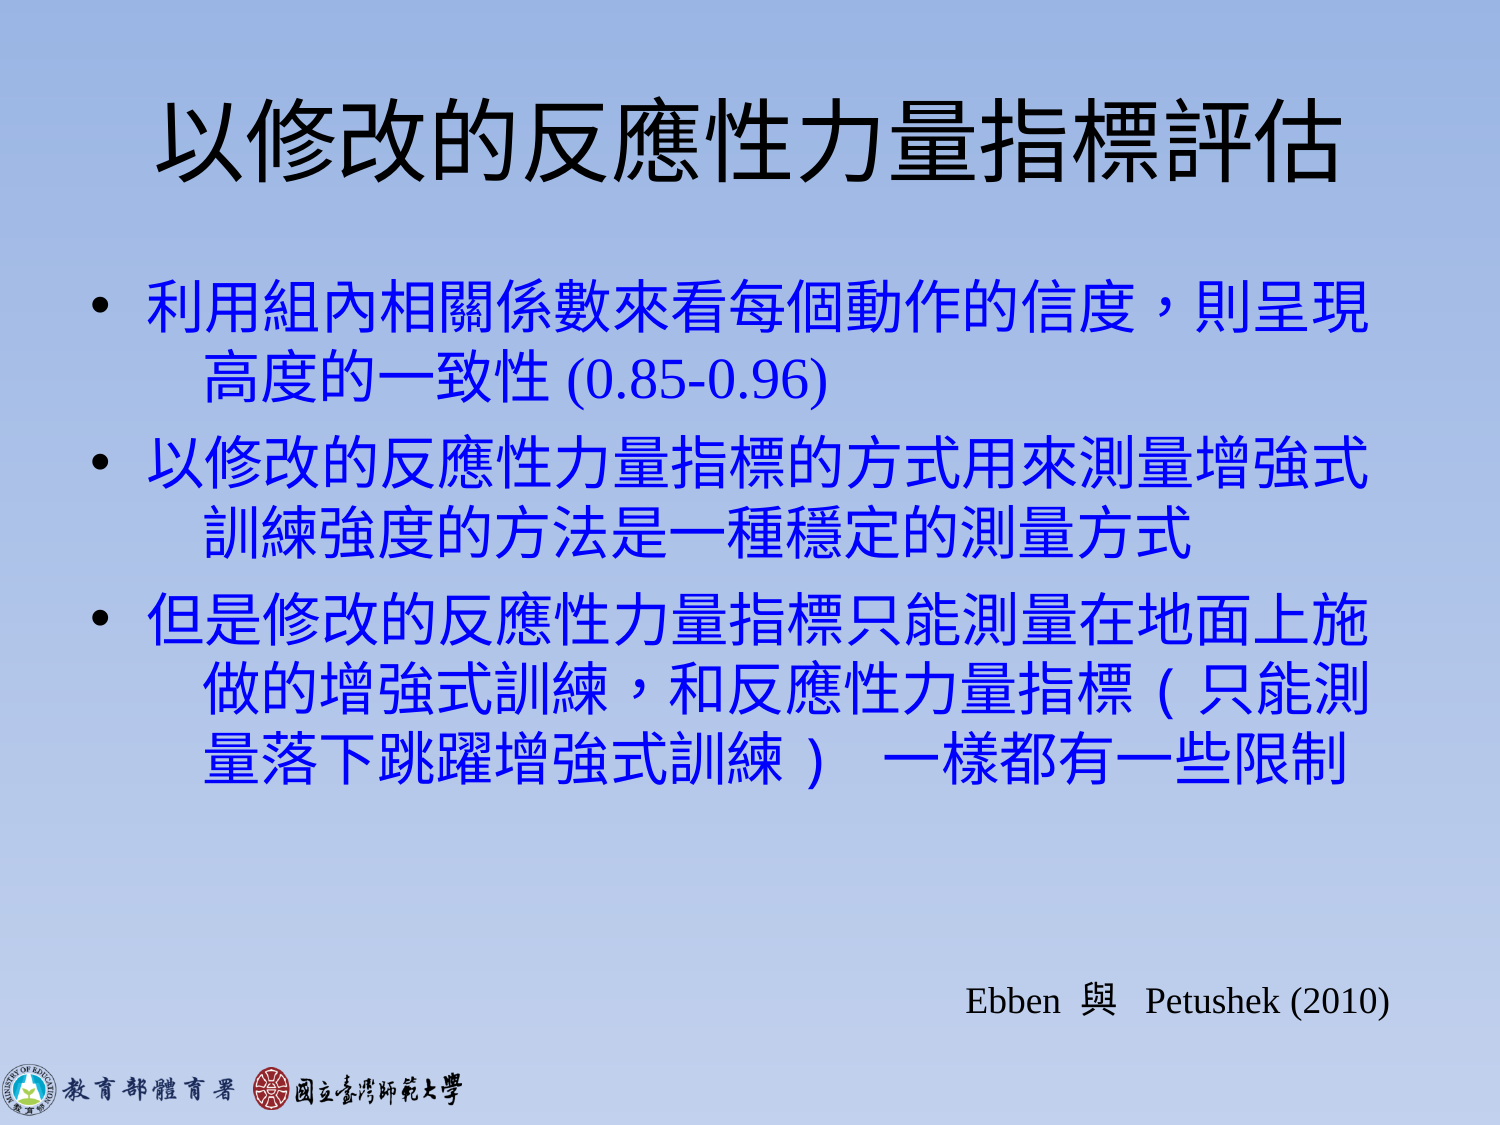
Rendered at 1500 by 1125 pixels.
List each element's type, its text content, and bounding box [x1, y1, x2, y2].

text_box Ebben 與 Petushek (2010) [950, 968, 1415, 1028]
list 利用組內相關係數來看每個動作的信度，則呈現高度的一致性(0.85-0.96) 以修改的反應性力量指標的方式用來測量增強式訓練強度的方法是一種穩定的測量方式 但是修改的反應性力量指標只能測量在地面上施做的增強式訓練，和反應性力量指標(只能測量落下跳躍增強式訓練) 一樣都有一些限制 [75, 262, 1426, 1005]
title 以修改的反應性力量指標評估 [75, 45, 1426, 233]
